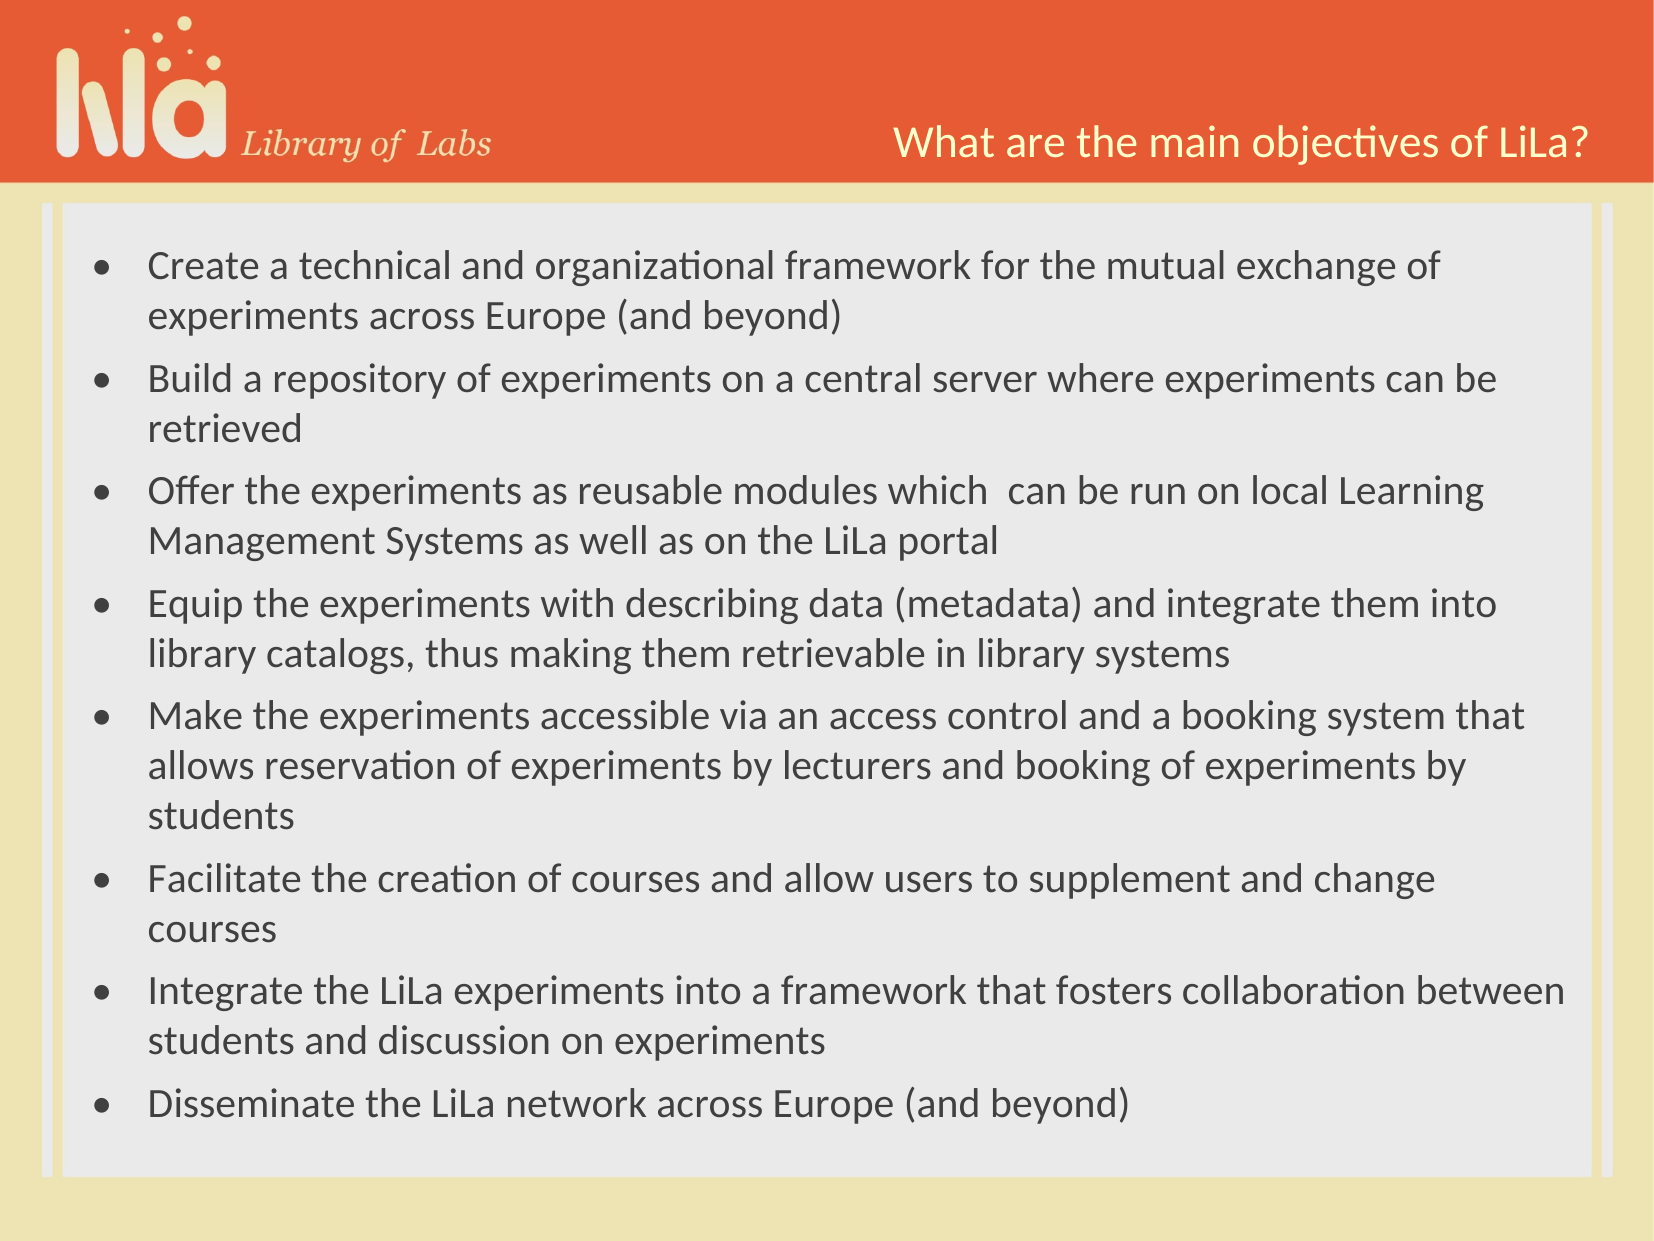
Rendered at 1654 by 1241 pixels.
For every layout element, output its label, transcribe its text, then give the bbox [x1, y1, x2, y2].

list What are the main objectives of LiLa? [744, 112, 1592, 172]
text_box • Create a technical and organizational framework for the mutual exchange of experiments across Europe (and beyond) • Build a repository of experiments on a central server where experiments can be retrieved • Offer the experiments as reusable modules which can be run on local Learning Management Systems as well as on the LiLa portal • Equip the experiments with describing data (metadata) and integrate them into library catalogs, thus making them retrievable in library systems • Make the experiments accessible via an access control and a booking system that allows reservation of experiments by lecturers and booking of experiments by students • Facilitate the creation of courses and allow users to supplement and change courses • Integrate the LiLa experiments into a framework that fosters collaboration between students and discussion on experiments • Disseminate the LiLa network across Europe (and beyond) [76, 230, 1583, 1164]
picture [0, 0, 1654, 1241]
